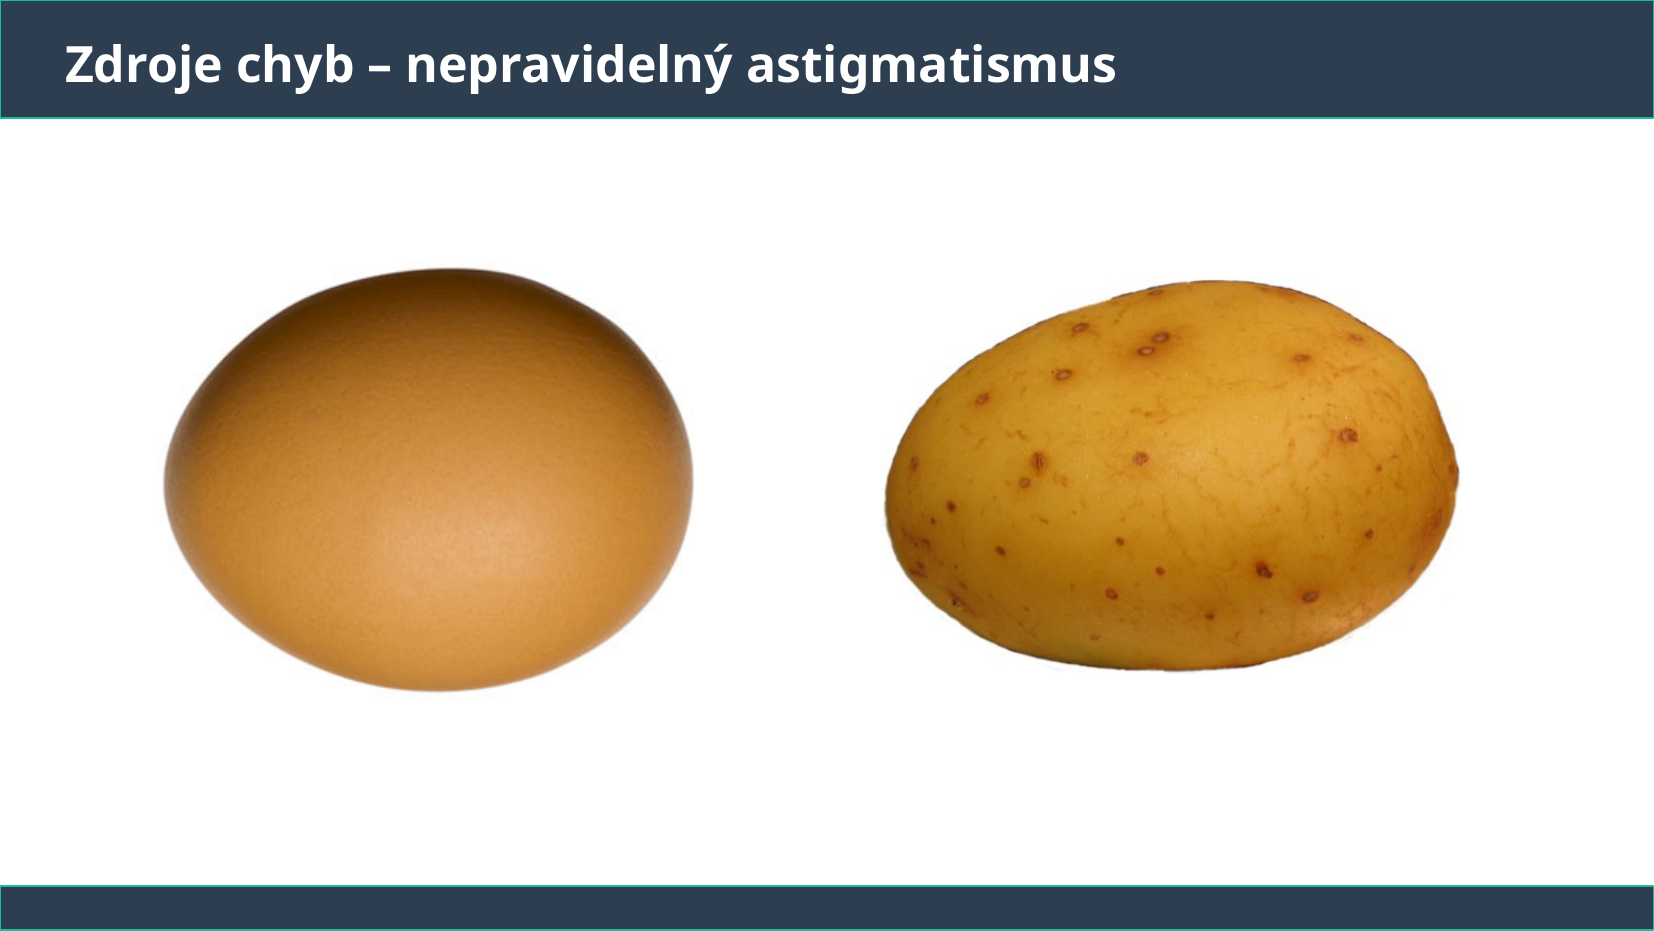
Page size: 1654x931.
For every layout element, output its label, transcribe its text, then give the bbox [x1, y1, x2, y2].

title Zdroje chyb – nepravidelný astigmatismus [64, 7, 1601, 119]
picture [107, 238, 755, 724]
picture [881, 278, 1462, 674]
